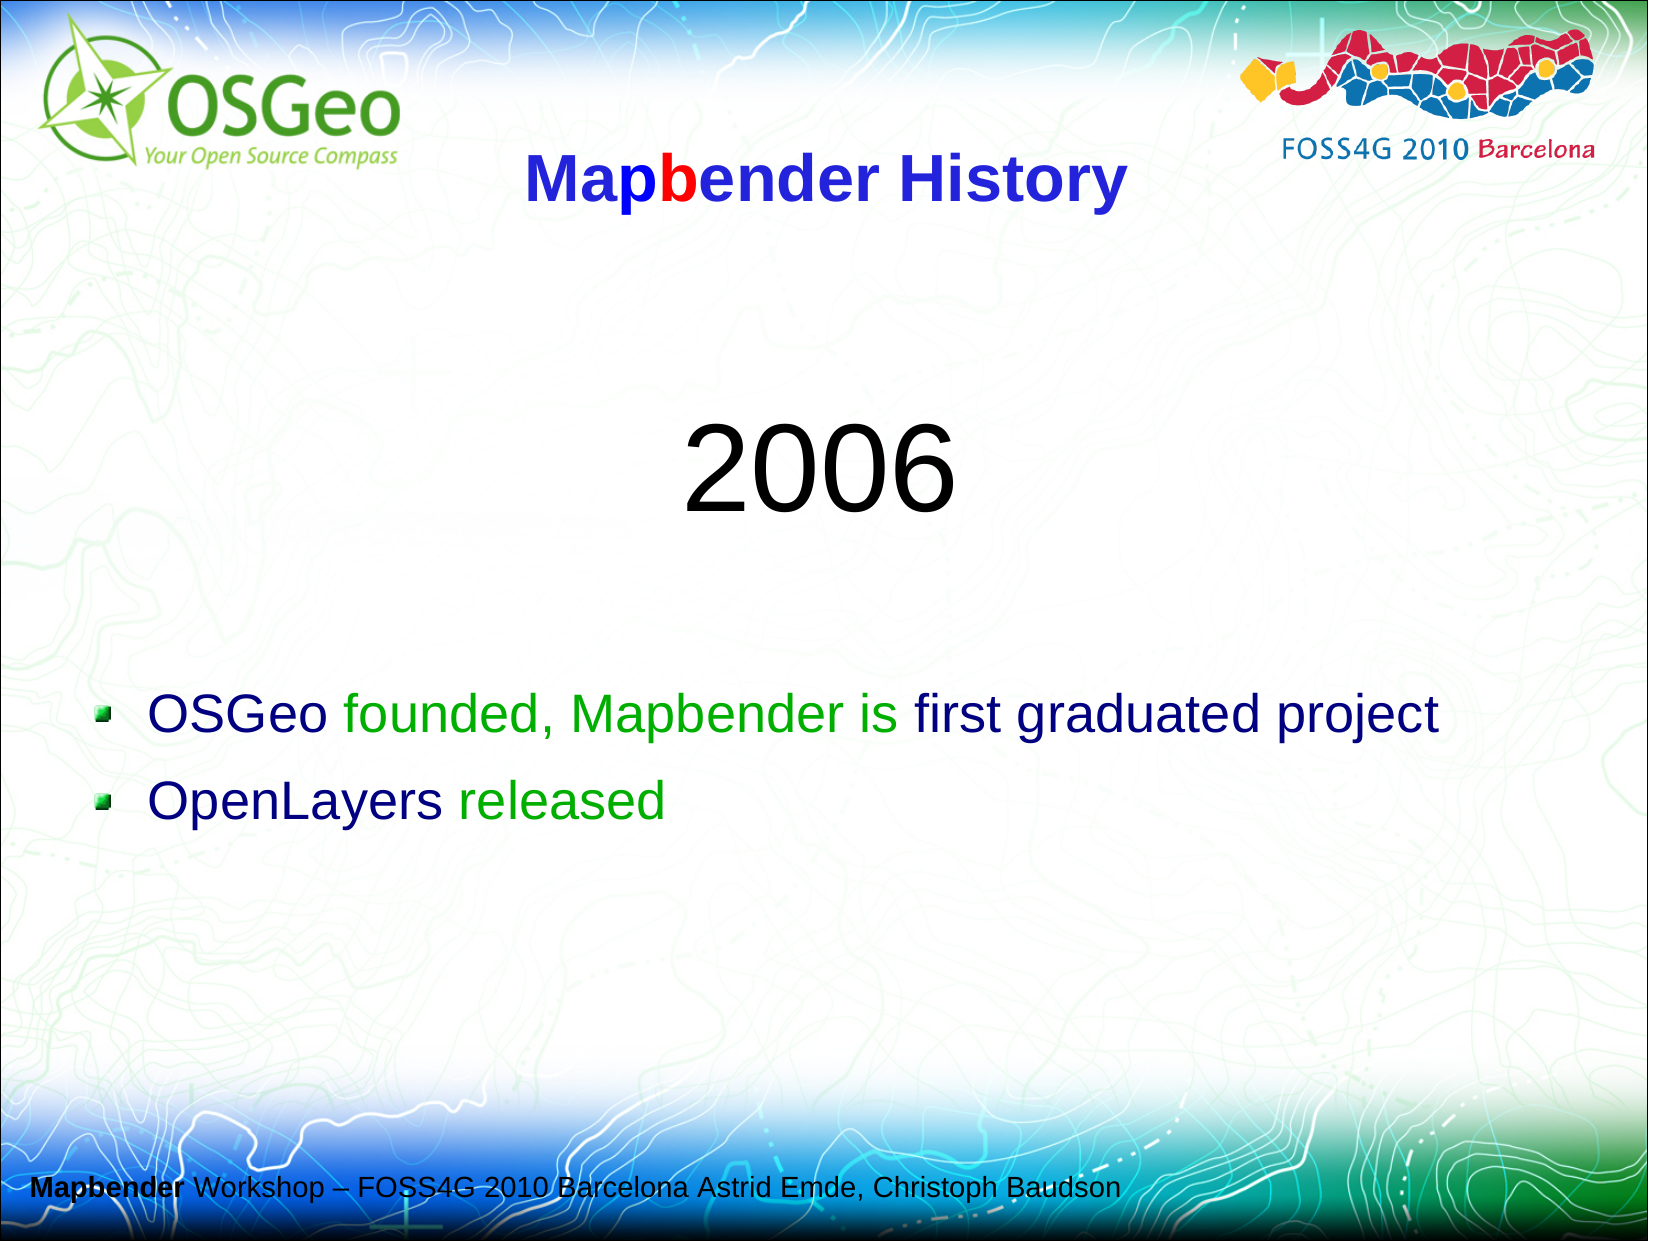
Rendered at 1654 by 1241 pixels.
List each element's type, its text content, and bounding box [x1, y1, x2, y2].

text_box 2006 [666, 391, 975, 562]
picture [1, 1, 1647, 1240]
list OSGeo founded, Mapbender is first graduated project OpenLayers released [76, 683, 1565, 935]
title Mapbender History [82, 90, 1571, 266]
